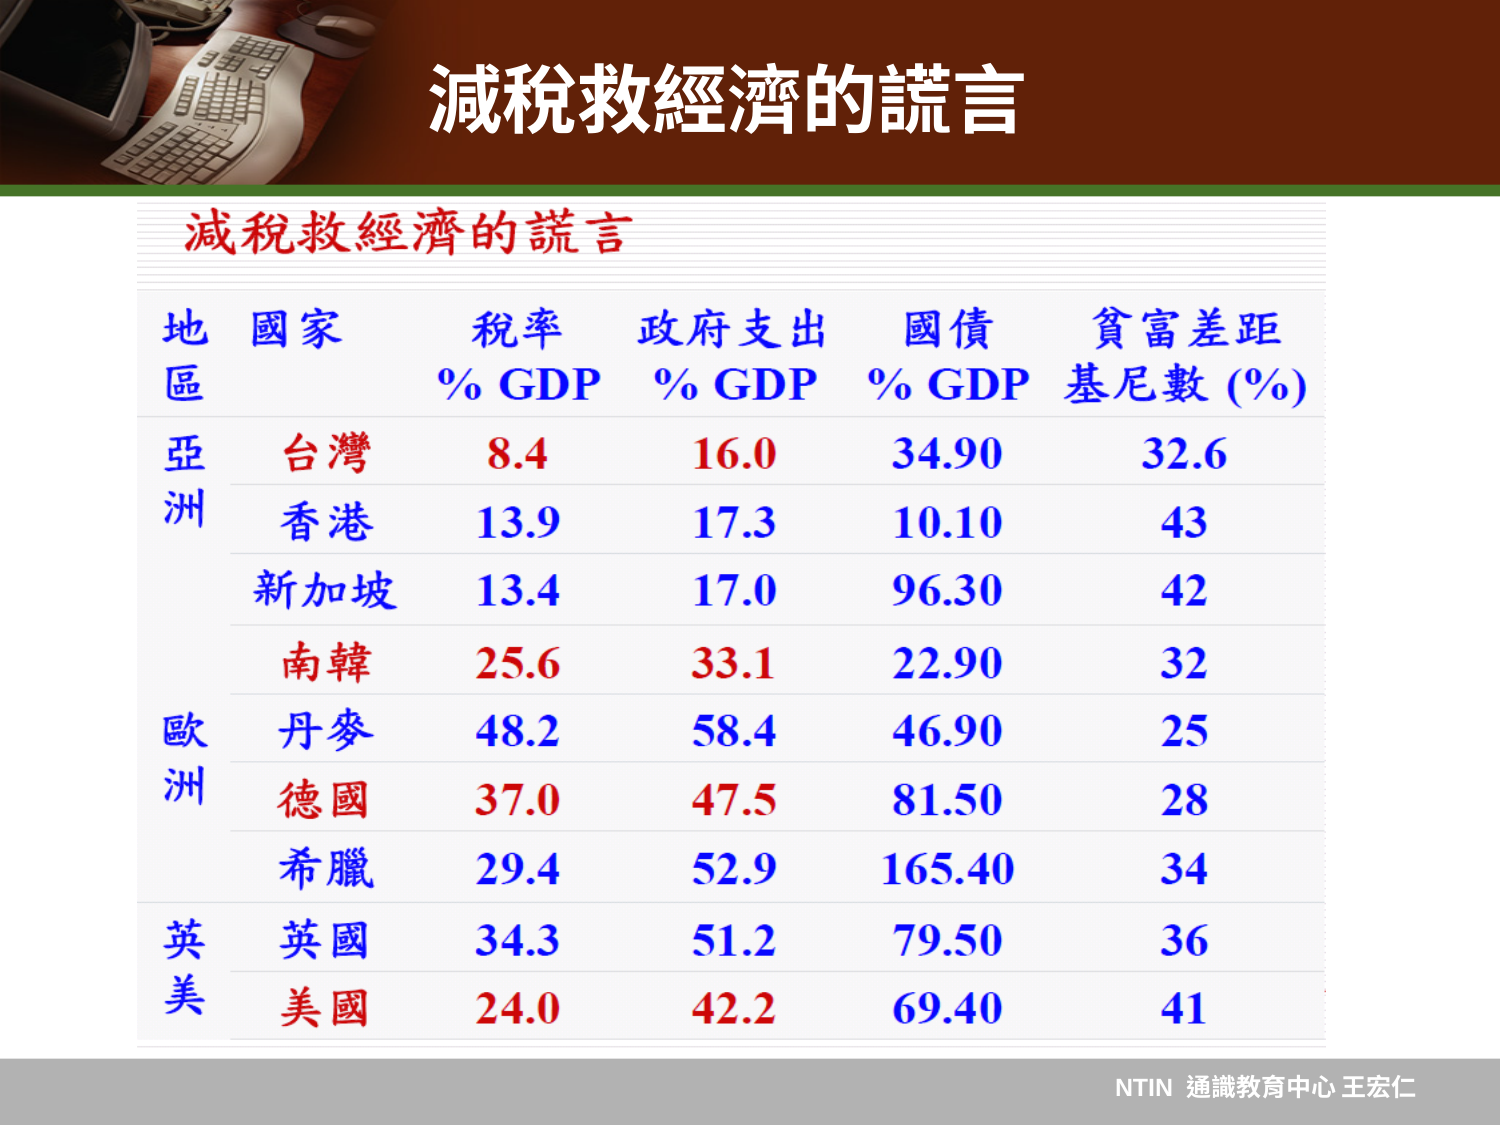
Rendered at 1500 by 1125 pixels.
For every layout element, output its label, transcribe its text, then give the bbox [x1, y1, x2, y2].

text_box NTIN 通識教育中心 王宏仁 [962, 1063, 1438, 1114]
chart [137, 200, 1326, 1050]
picture [0, 0, 1500, 184]
title 減稅救經濟的謊言 [412, 45, 1500, 138]
